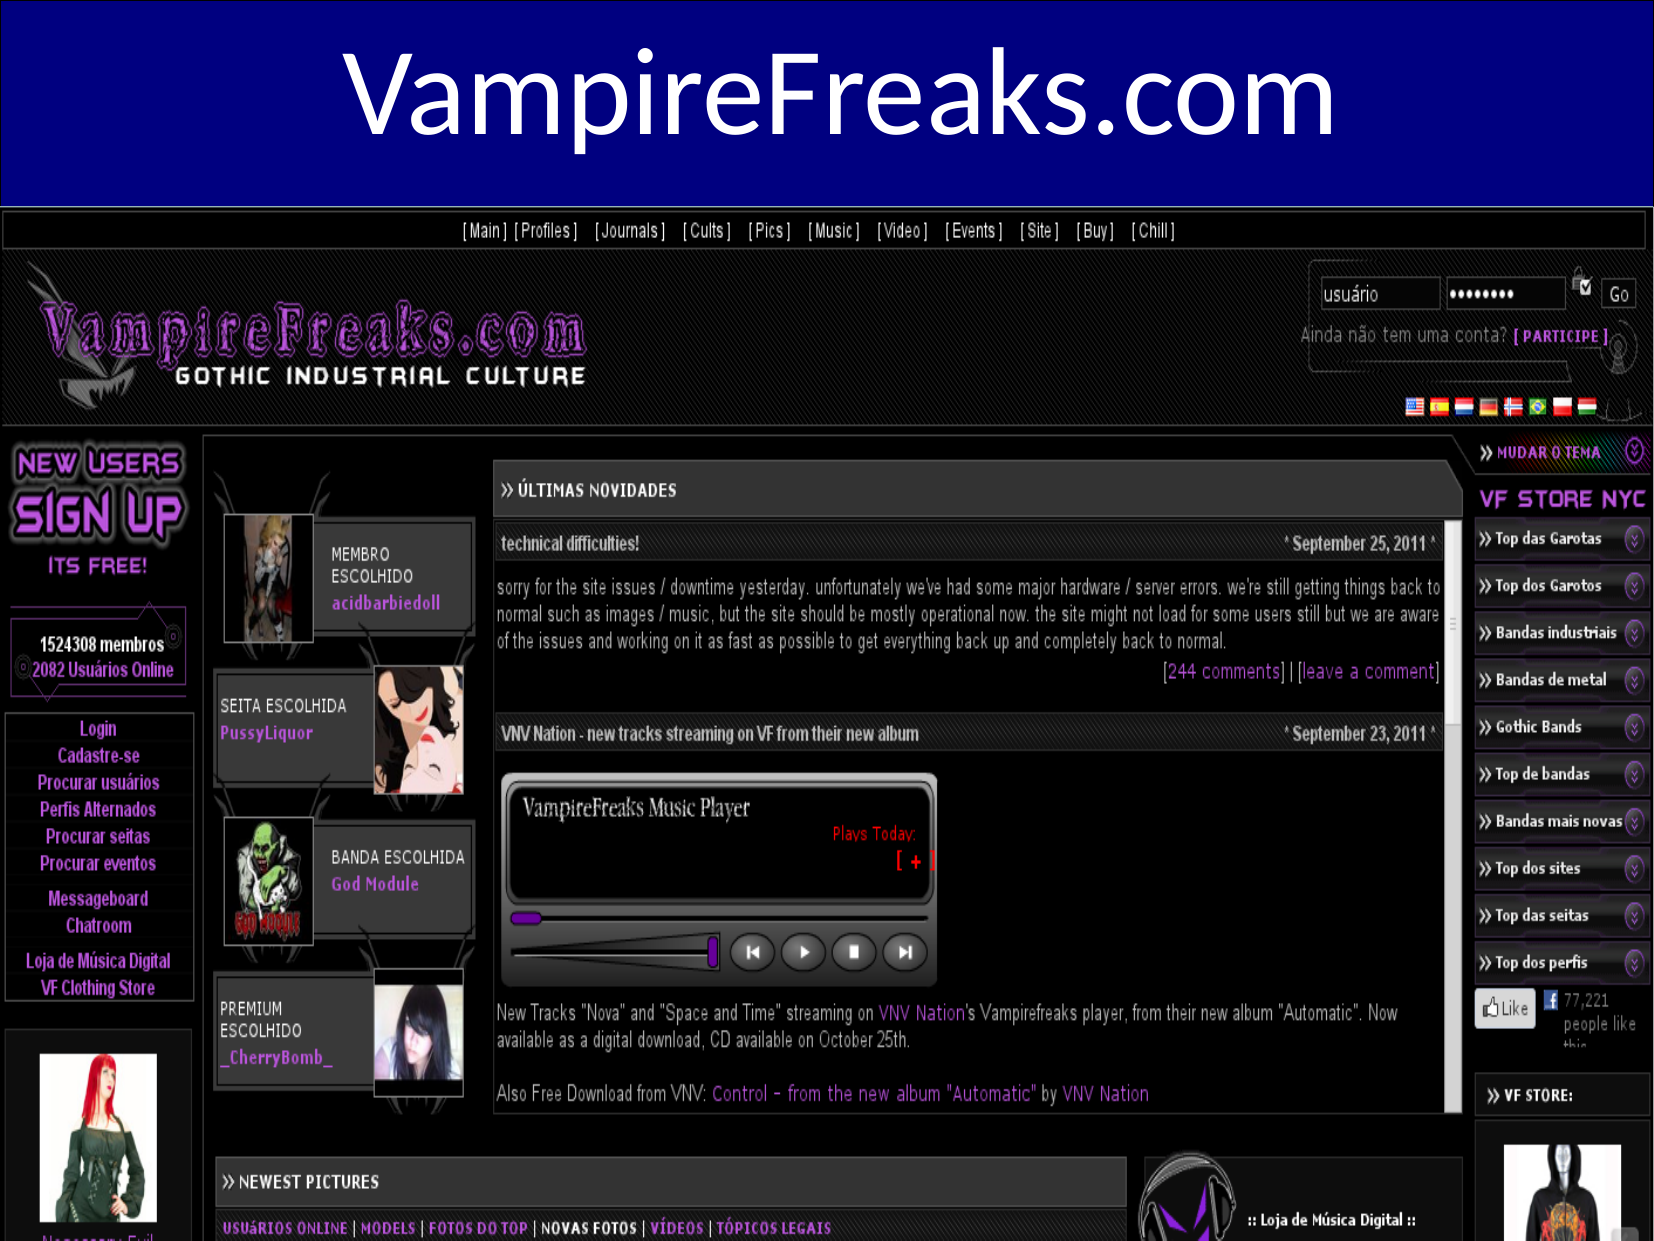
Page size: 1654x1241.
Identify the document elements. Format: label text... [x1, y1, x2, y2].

picture [0, 206, 1654, 1241]
title VampireFreaks.com [0, 0, 1654, 206]
